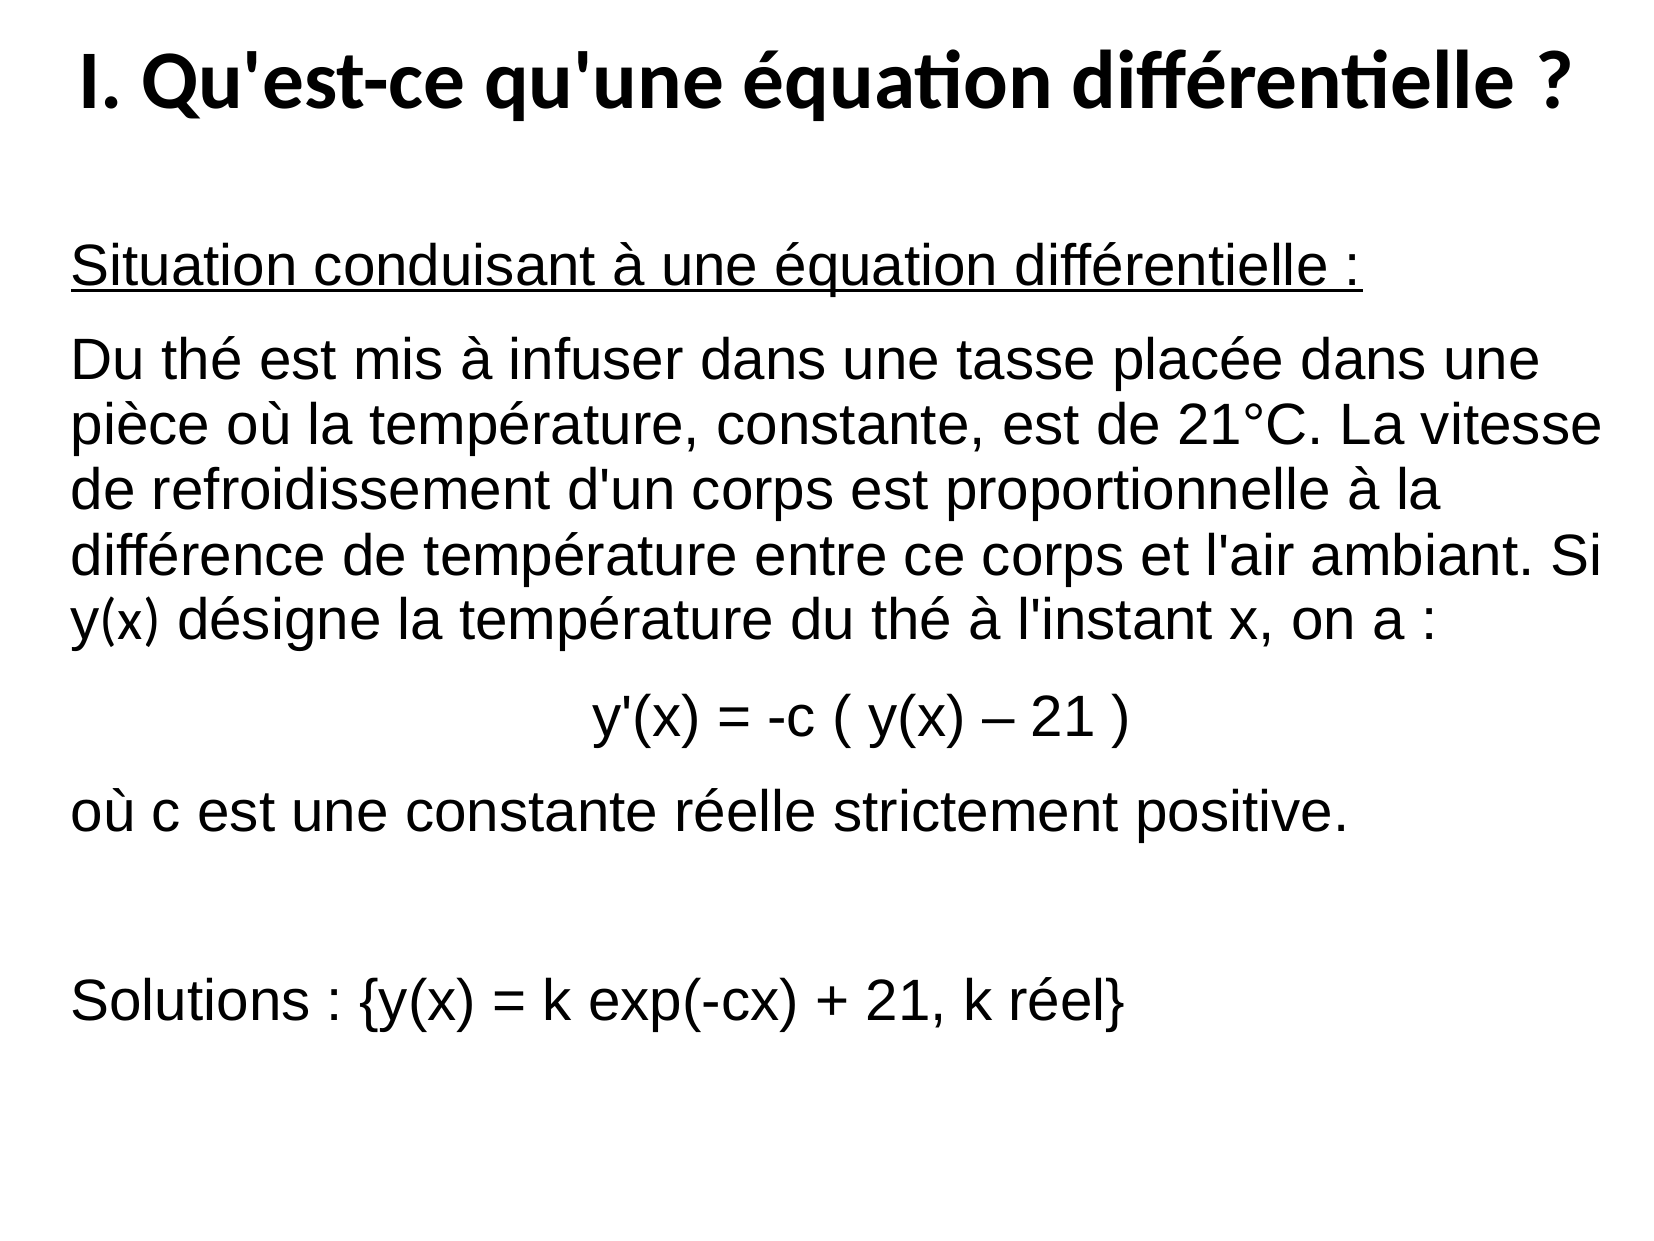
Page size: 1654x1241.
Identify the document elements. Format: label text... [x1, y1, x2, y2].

title I. Qu'est-ce qu'une équation différentielle ? [0, 10, 1653, 166]
list Situation conduisant à une équation différentielle : Du thé est mis à infuser dans une tasse placée dans une pièce où la température, constante, est de 21°C. La vitesse de refroidissement d'un corps est proportionnelle à la différence de température entre ce corps et l'air ambiant. Si y(x) désigne la température du thé à l'instant x, on a : y'(x) = -c ( y(x) – 21 ) où c est une constante réelle strictement positive. Solutions : {y(x) = k exp(-cx) + 21, k réel} [0, 232, 1654, 1241]
